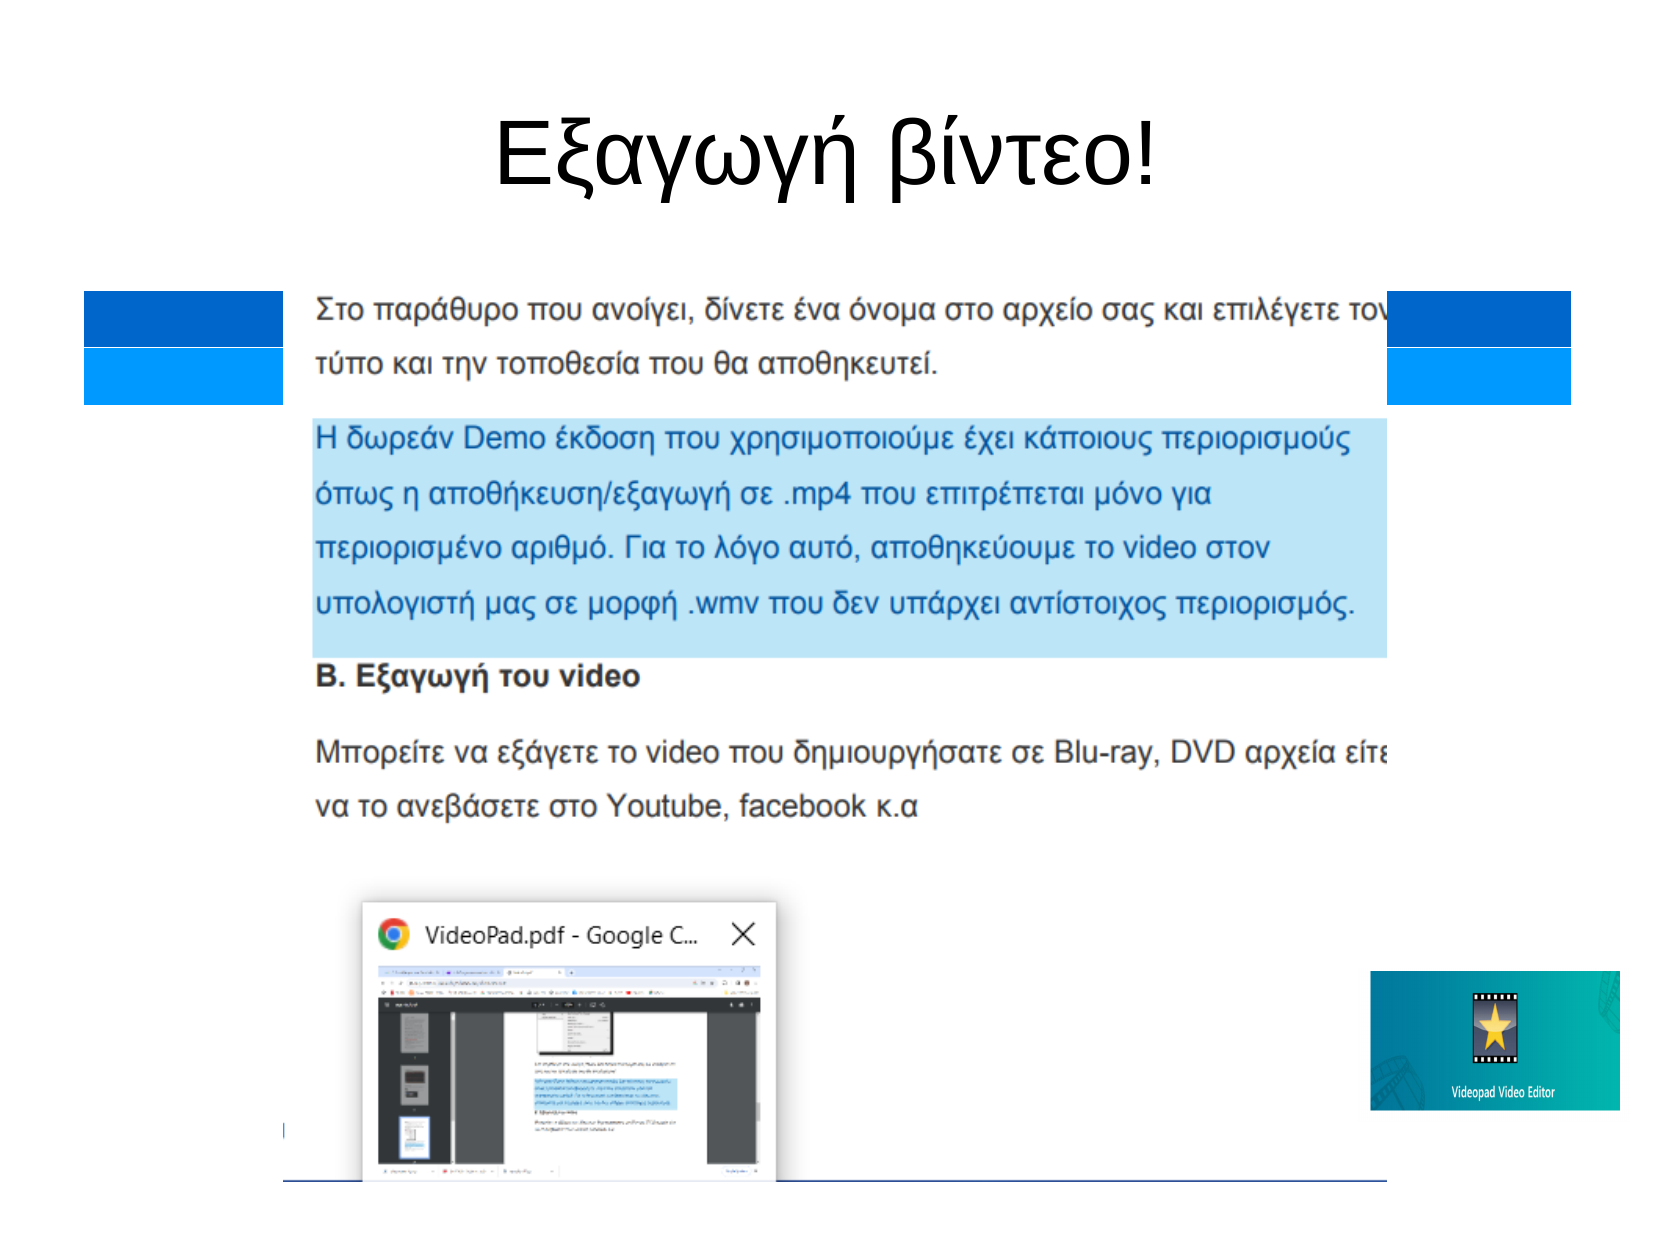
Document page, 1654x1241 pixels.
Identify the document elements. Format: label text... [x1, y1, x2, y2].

table_cell [84, 348, 283, 405]
table_cell [1387, 348, 1571, 405]
picture [283, 263, 1630, 1182]
title Εξαγωγή βίντεο! [82, 49, 1571, 257]
table_header [1387, 291, 1571, 347]
table_header [84, 291, 283, 347]
